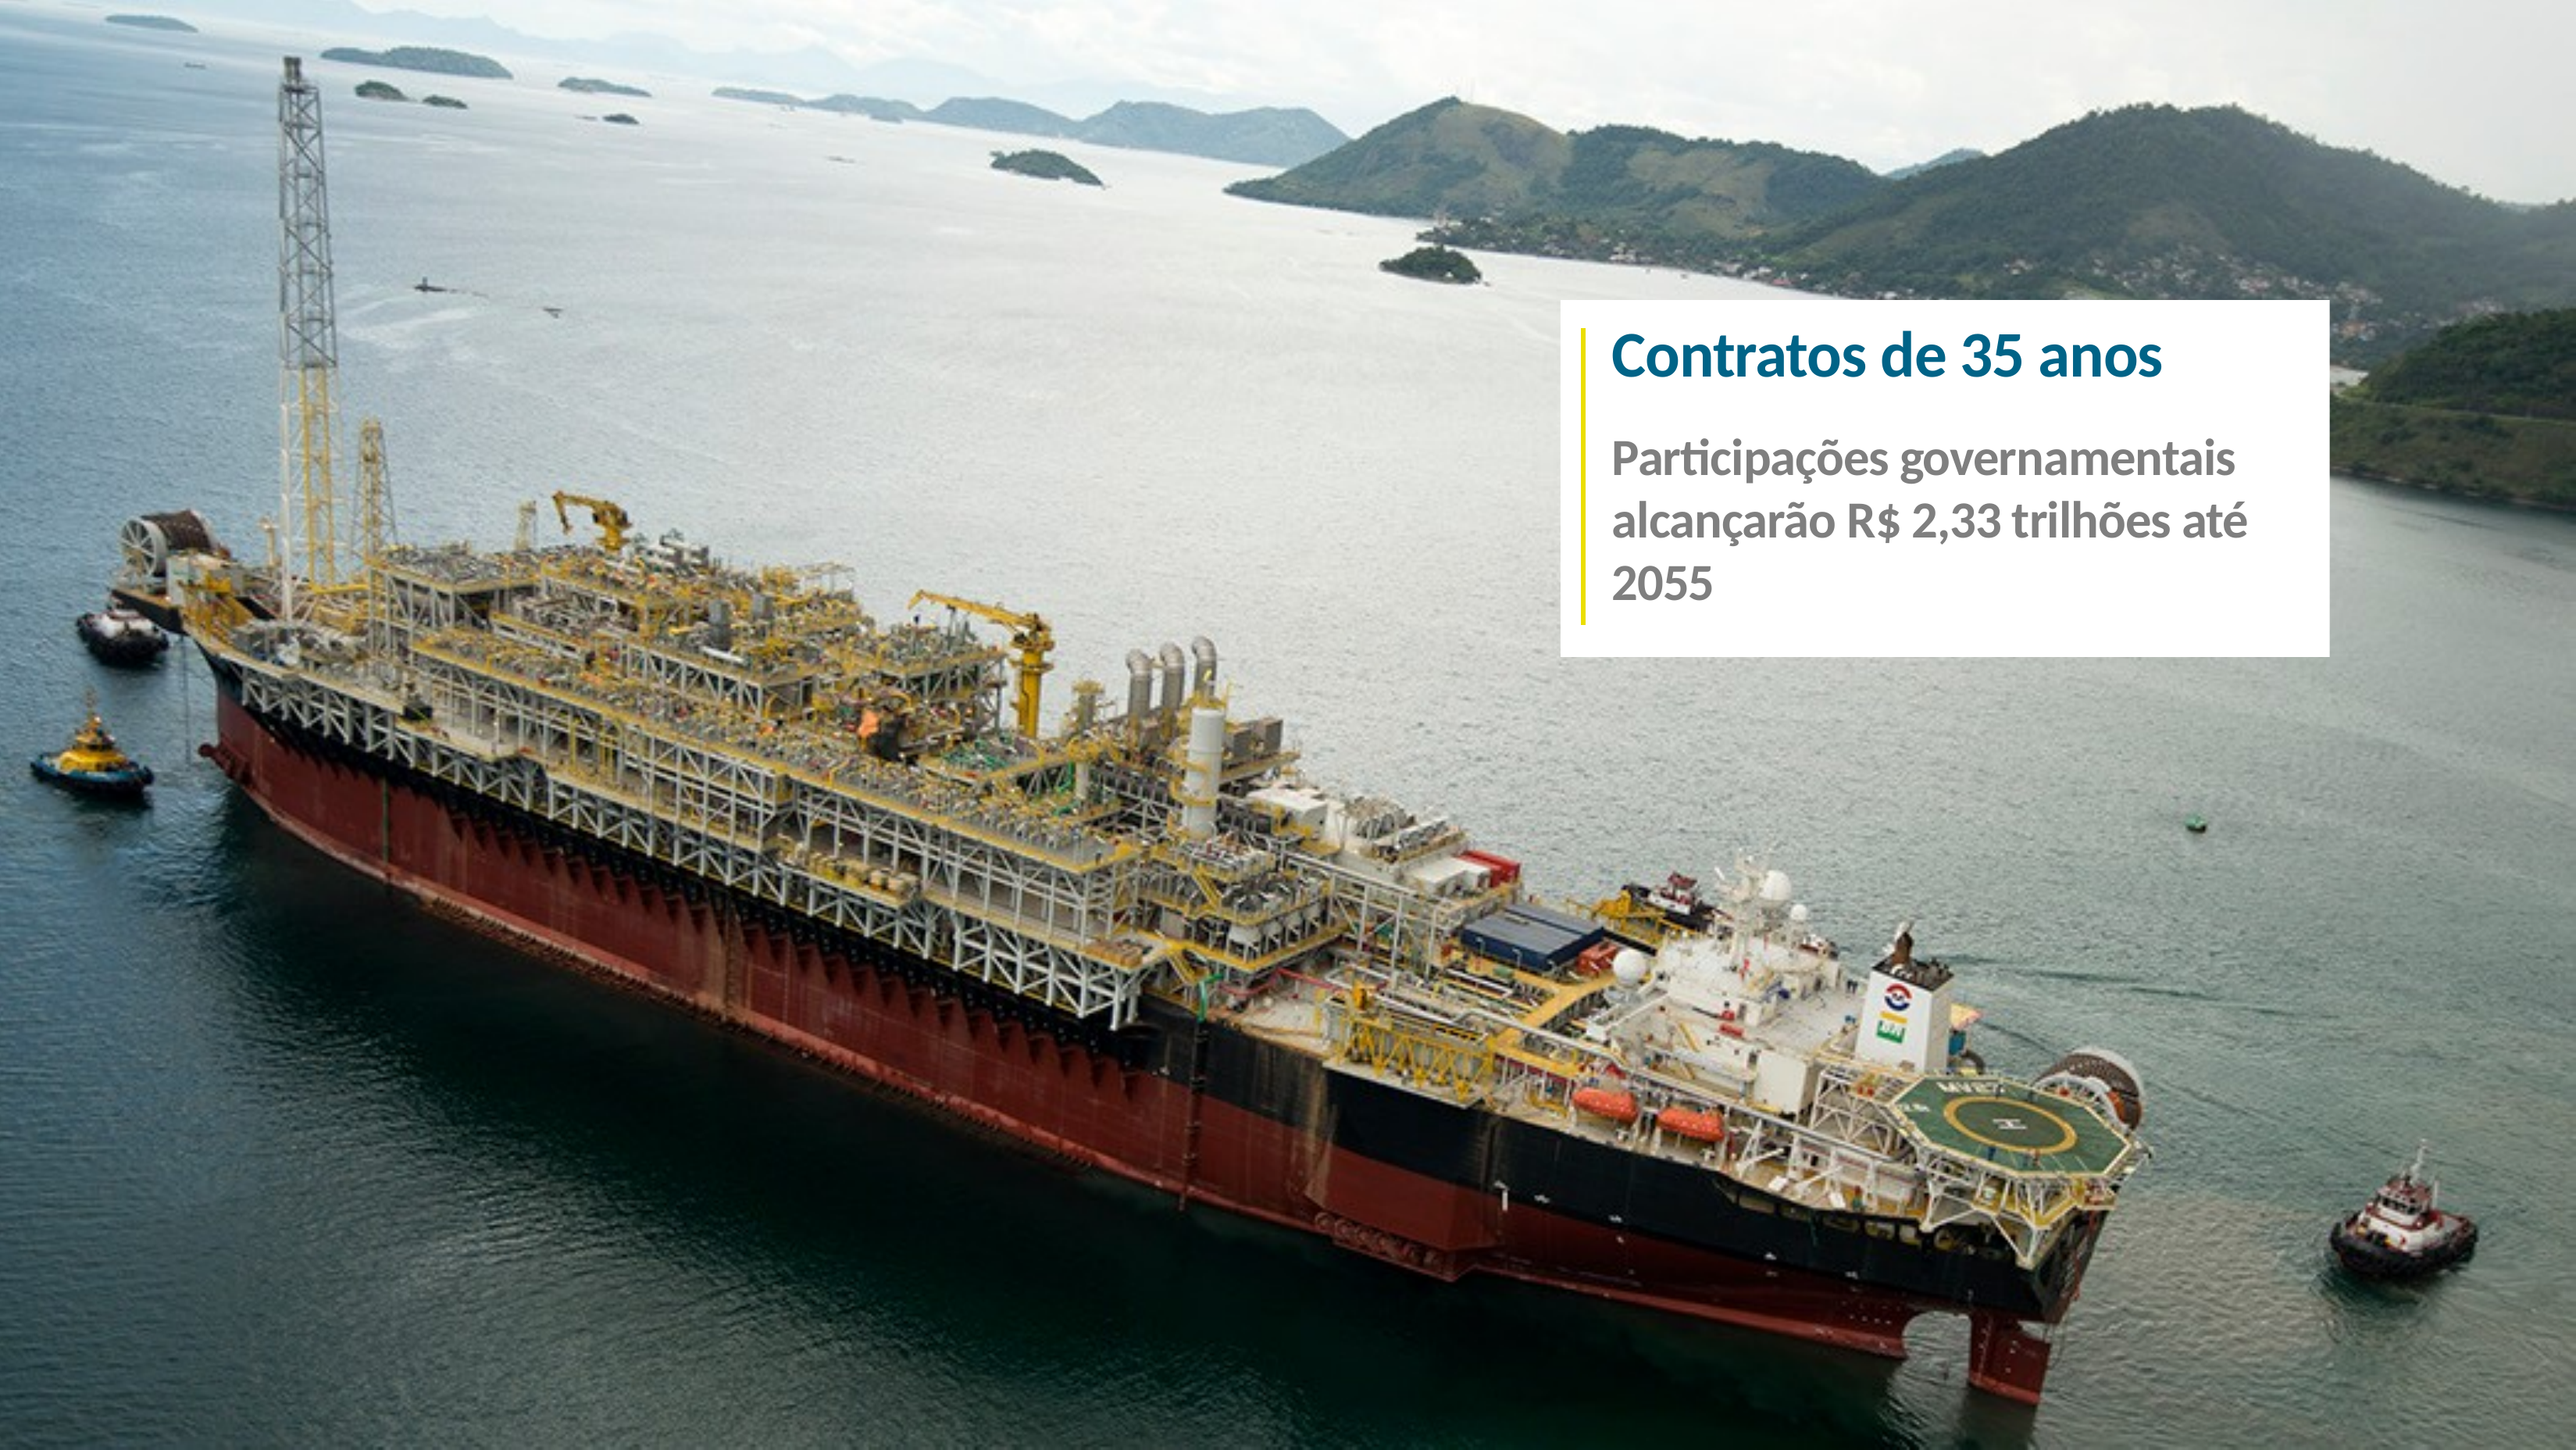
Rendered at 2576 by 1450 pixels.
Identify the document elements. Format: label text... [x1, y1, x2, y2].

text_box Contratos de 35 anos Participações governamentais alcançarão R$ 2,33 trilhões até 2055 [1610, 278, 2298, 616]
text_box [0, 0, 2576, 1449]
